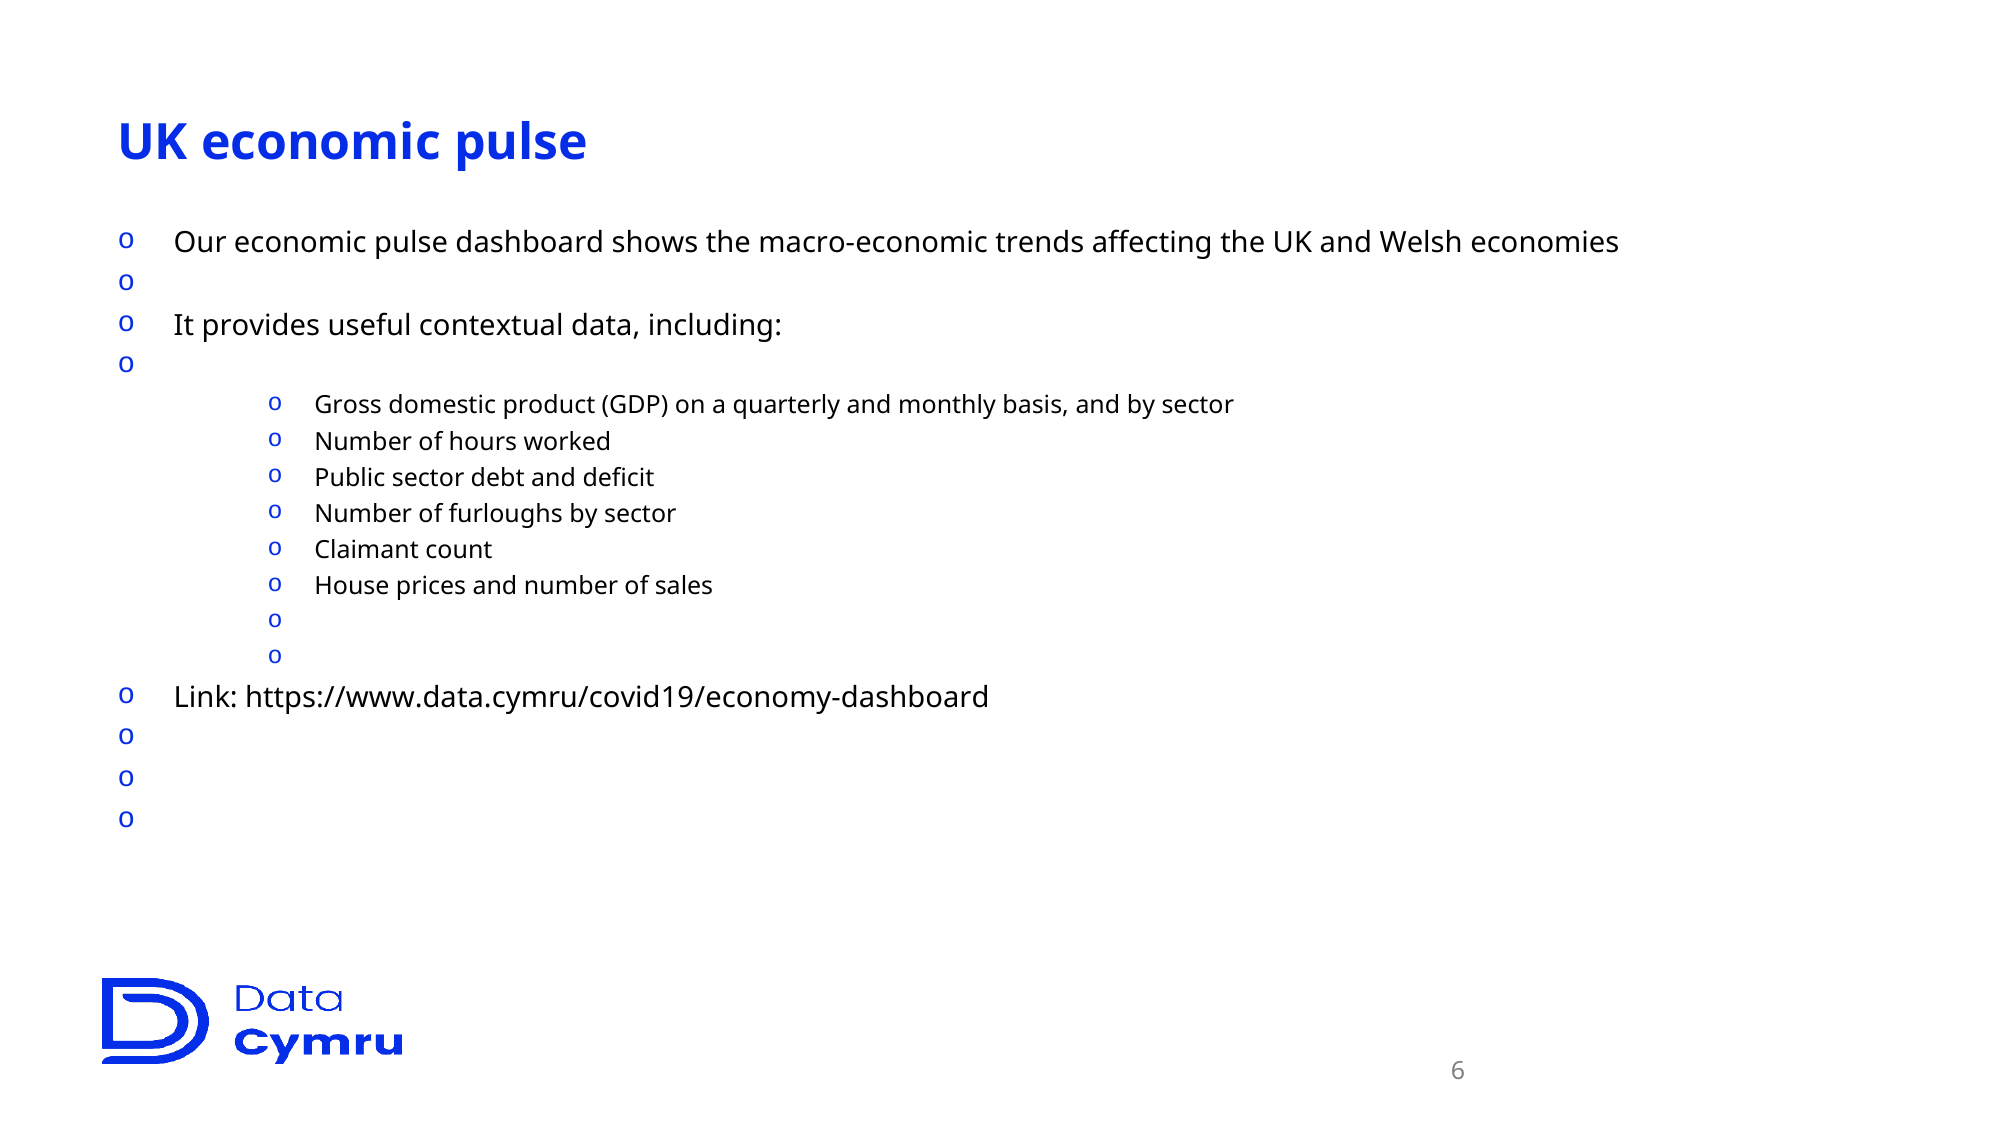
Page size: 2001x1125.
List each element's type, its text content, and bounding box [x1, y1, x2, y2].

text_box 6 [1435, 1046, 1903, 1083]
list Our economic pulse dashboard shows the macro-economic trends affecting the UK and Welsh economies It provides useful contextual data, including: Gross domestic product (GDP) on a quarterly and monthly basis, and by sector Number of hours worked Public sector debt and deficit Number of furloughs by sector Claimant count House prices and number of sales Link: https://www.data.cymru/covid19/economy-dashboard [102, 216, 1903, 941]
title UK economic pulse [101, 101, 1900, 228]
